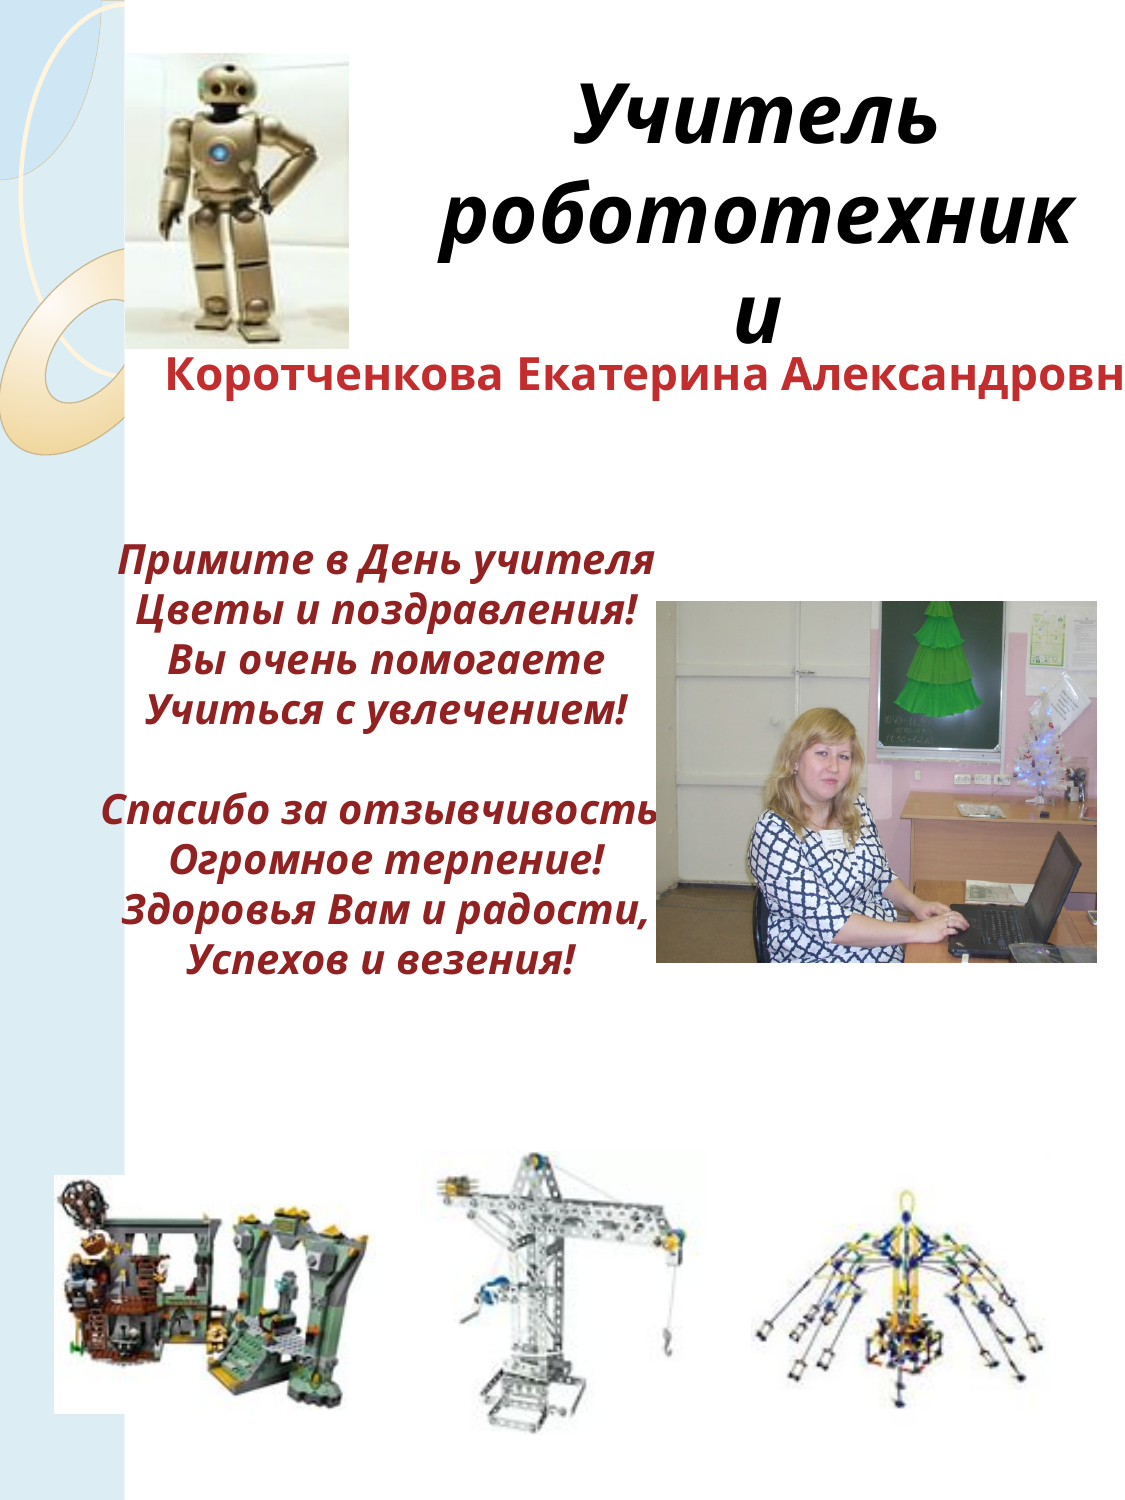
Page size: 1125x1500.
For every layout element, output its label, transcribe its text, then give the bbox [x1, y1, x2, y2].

text_box Учитель робототехники [408, 53, 1107, 336]
text_box Коротченкова Екатерина Александровна [149, 336, 1125, 407]
text_box Примите в День учителя Цветы и поздравления! Вы очень помогаете Учиться с увлечением! Спасибо за отзывчивость, Огромное терпение! Здоровья Вам и радости, Успехов и везения! [85, 525, 688, 1086]
picture [125, 53, 349, 349]
picture [656, 601, 1097, 963]
picture [54, 1175, 376, 1414]
picture [420, 1151, 705, 1436]
picture [751, 1151, 1050, 1450]
